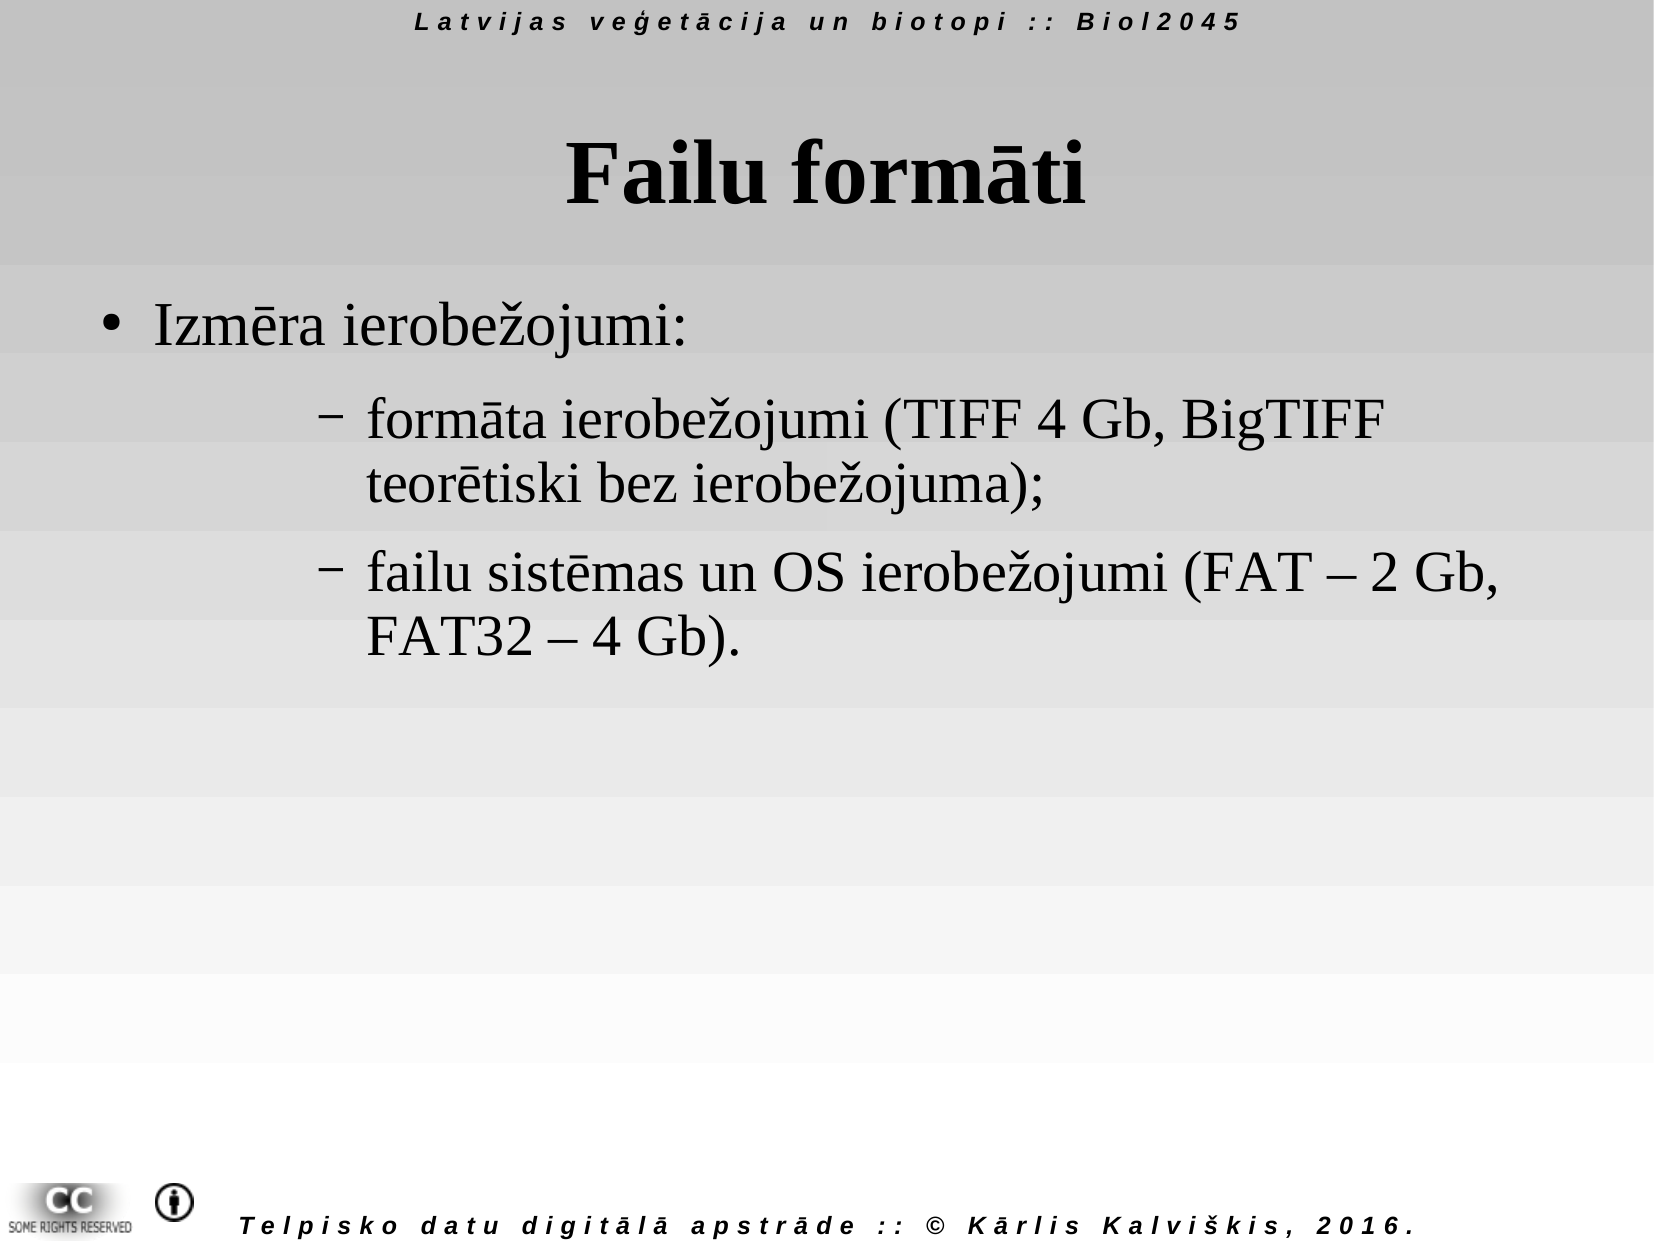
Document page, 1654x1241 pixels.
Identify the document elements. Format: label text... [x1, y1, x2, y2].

picture [0, 0, 1654, 1241]
title Failu formāti [29, 49, 1625, 296]
list Izmēra ierobežojumi: formāta ierobežojumi (TIFF 4 Gb, BigTIFF teorētiski bez ierobežojuma); failu sistēmas un OS ierobežojumi (FAT – 2 Gb, FAT32 – 4 Gb). [82, 289, 1571, 1098]
